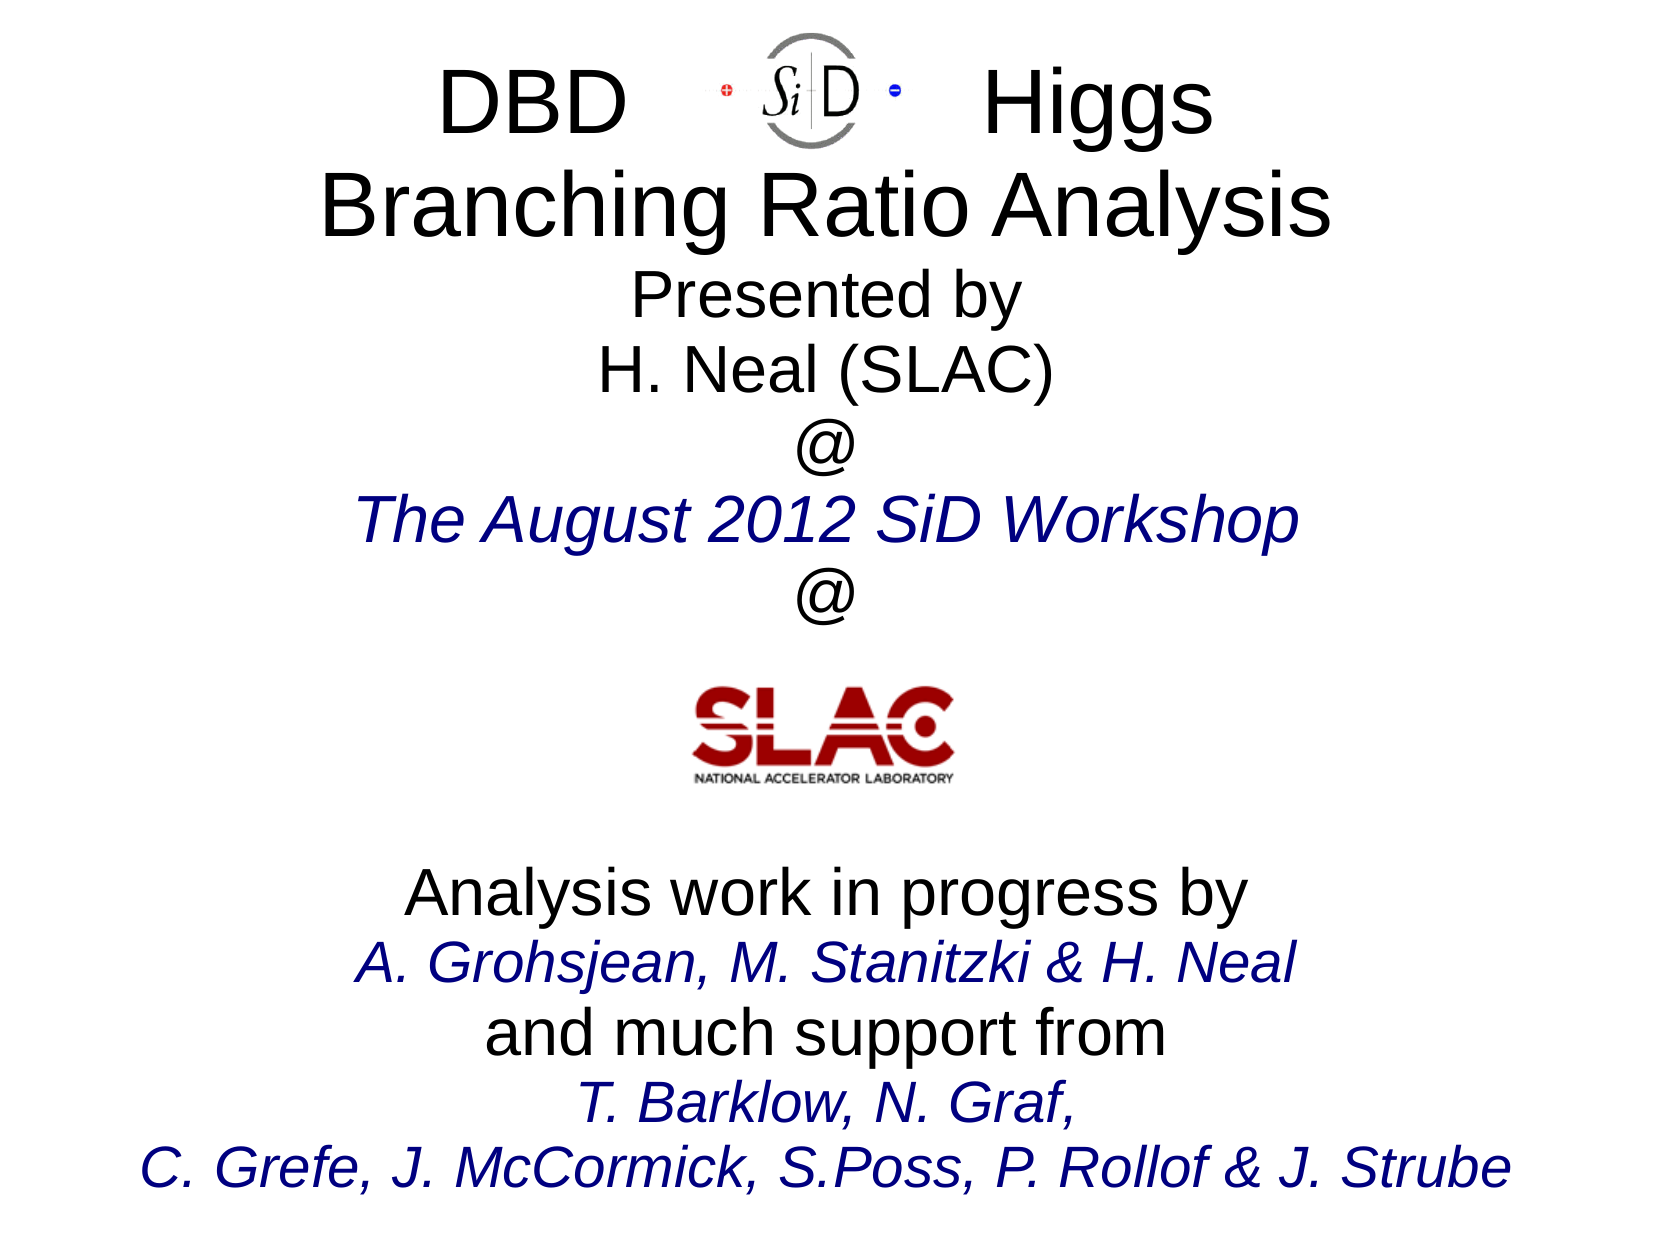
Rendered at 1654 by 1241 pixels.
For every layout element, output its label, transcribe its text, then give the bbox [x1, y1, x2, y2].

picture [686, 677, 963, 793]
subtitle Presented by H. Neal (SLAC) @ The August 2012 SiD Workshop @ Analysis work in progress by A. Grohsjean, M. Stanitzki & H. Neal and much support from T. Barklow, N. Graf, C. Grefe, J. McCormick, S.Poss, P. Rollof & J. Strube [82, 257, 1571, 1200]
picture [702, 20, 924, 165]
title DBD SiD Higgs Branching Ratio Analysis [82, 50, 1571, 256]
